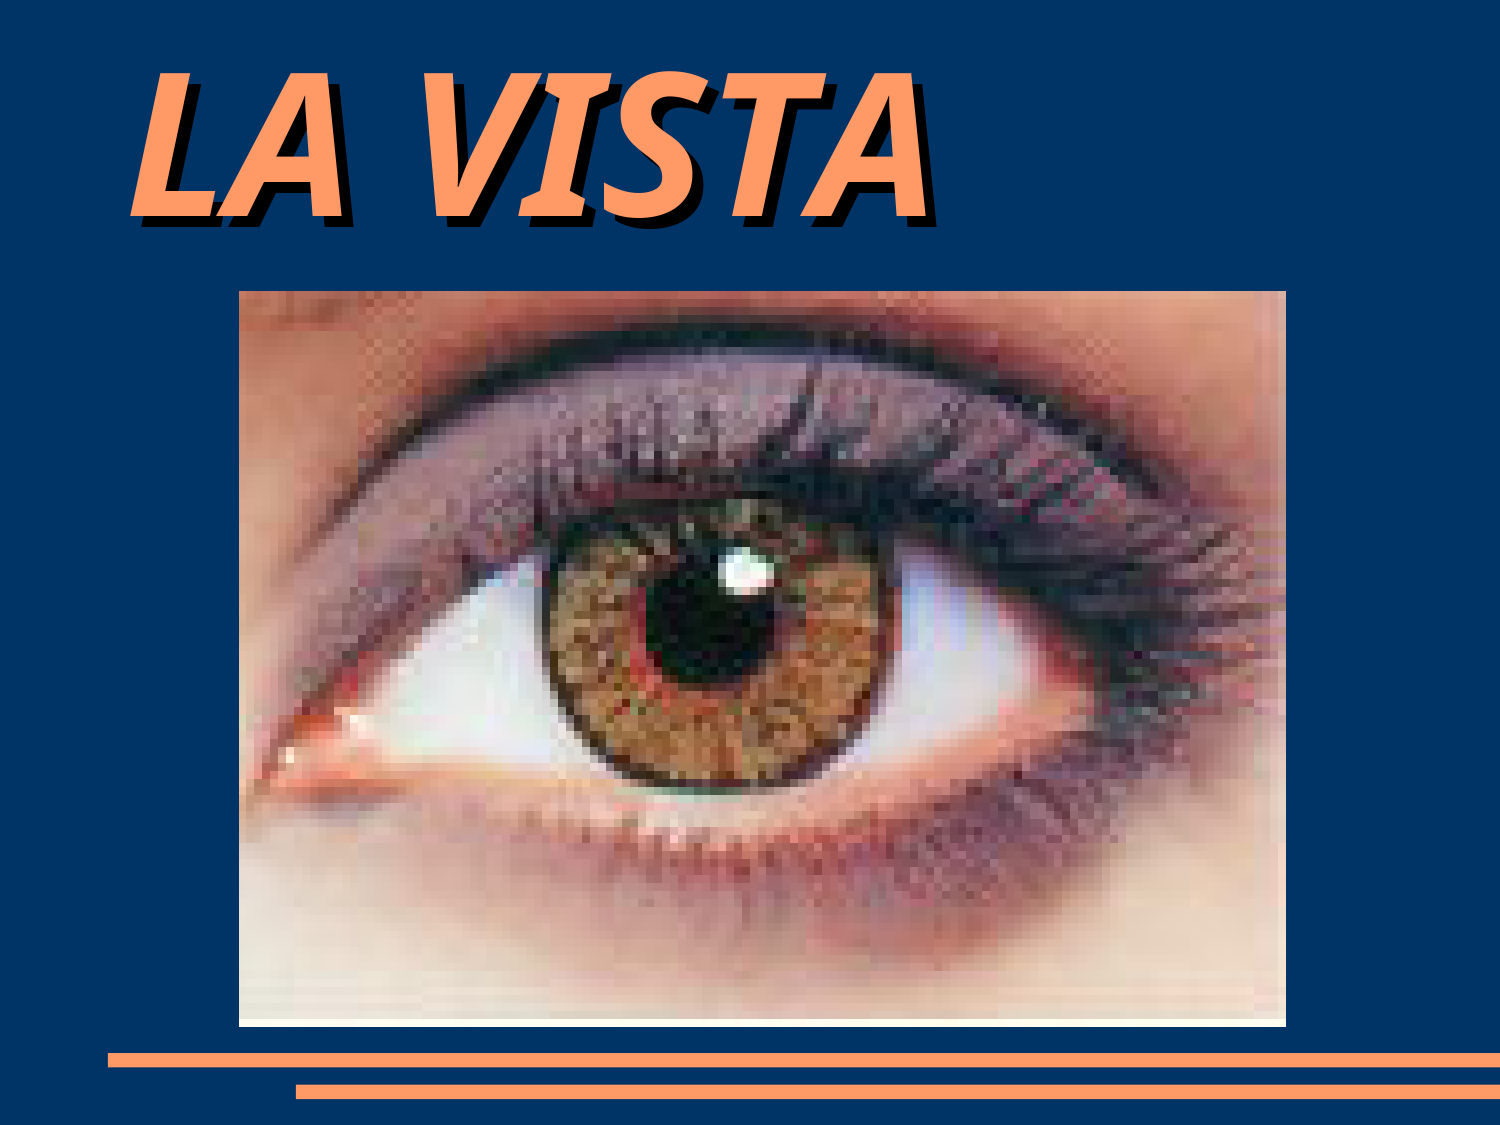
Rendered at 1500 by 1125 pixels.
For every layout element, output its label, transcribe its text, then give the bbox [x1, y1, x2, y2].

picture [239, 291, 1286, 1027]
title LA VISTA [110, 8, 1392, 264]
